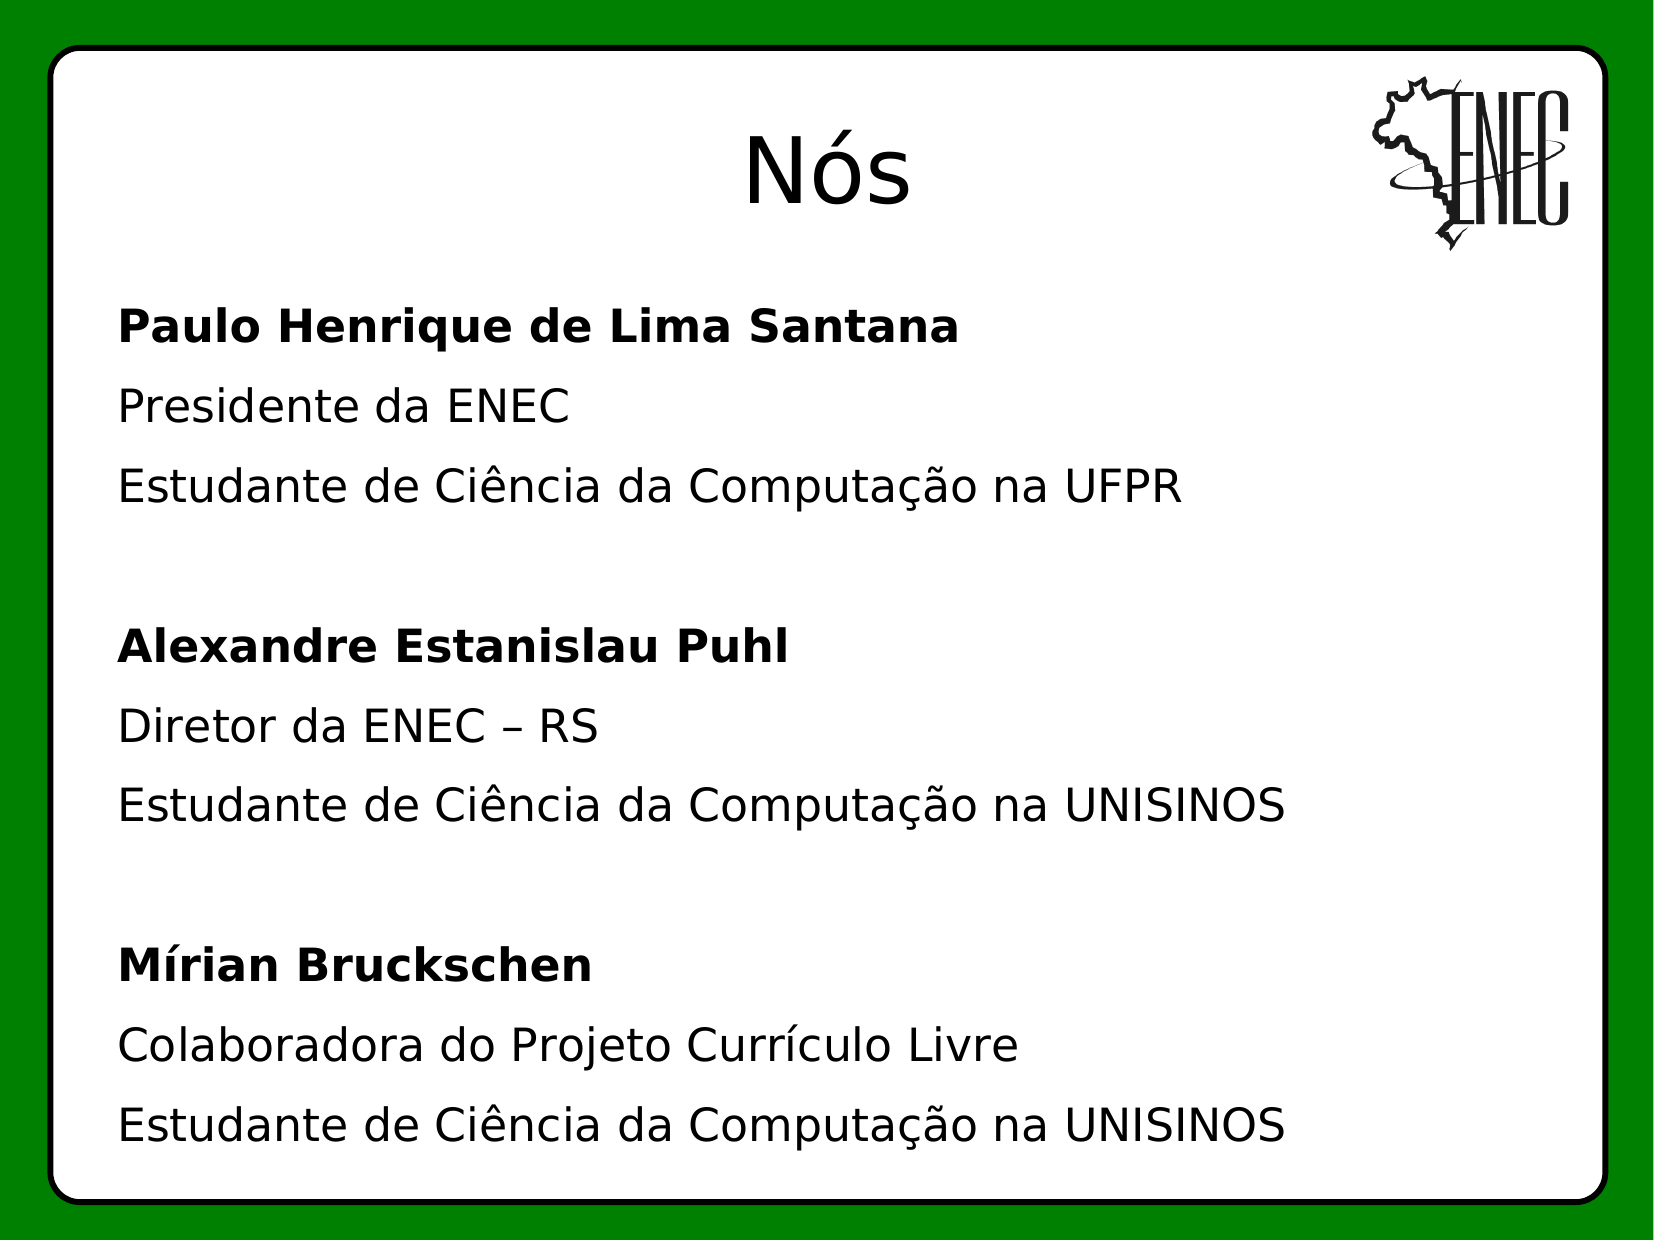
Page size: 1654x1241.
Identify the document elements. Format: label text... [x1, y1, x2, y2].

picture [1367, 71, 1574, 273]
list Paulo Henrique de Lima Santana Presidente da ENEC Estudante de Ciência da Computação na UFPR Alexandre Estanislau Puhl Diretor da ENEC – RS Estudante de Ciência da Computação na UNISINOS Mírian Bruckschen Colaboradora do Projeto Currículo Livre Estudante de Ciência da Computação na UNISINOS [117, 273, 1530, 1155]
title Nós [121, 102, 1367, 241]
